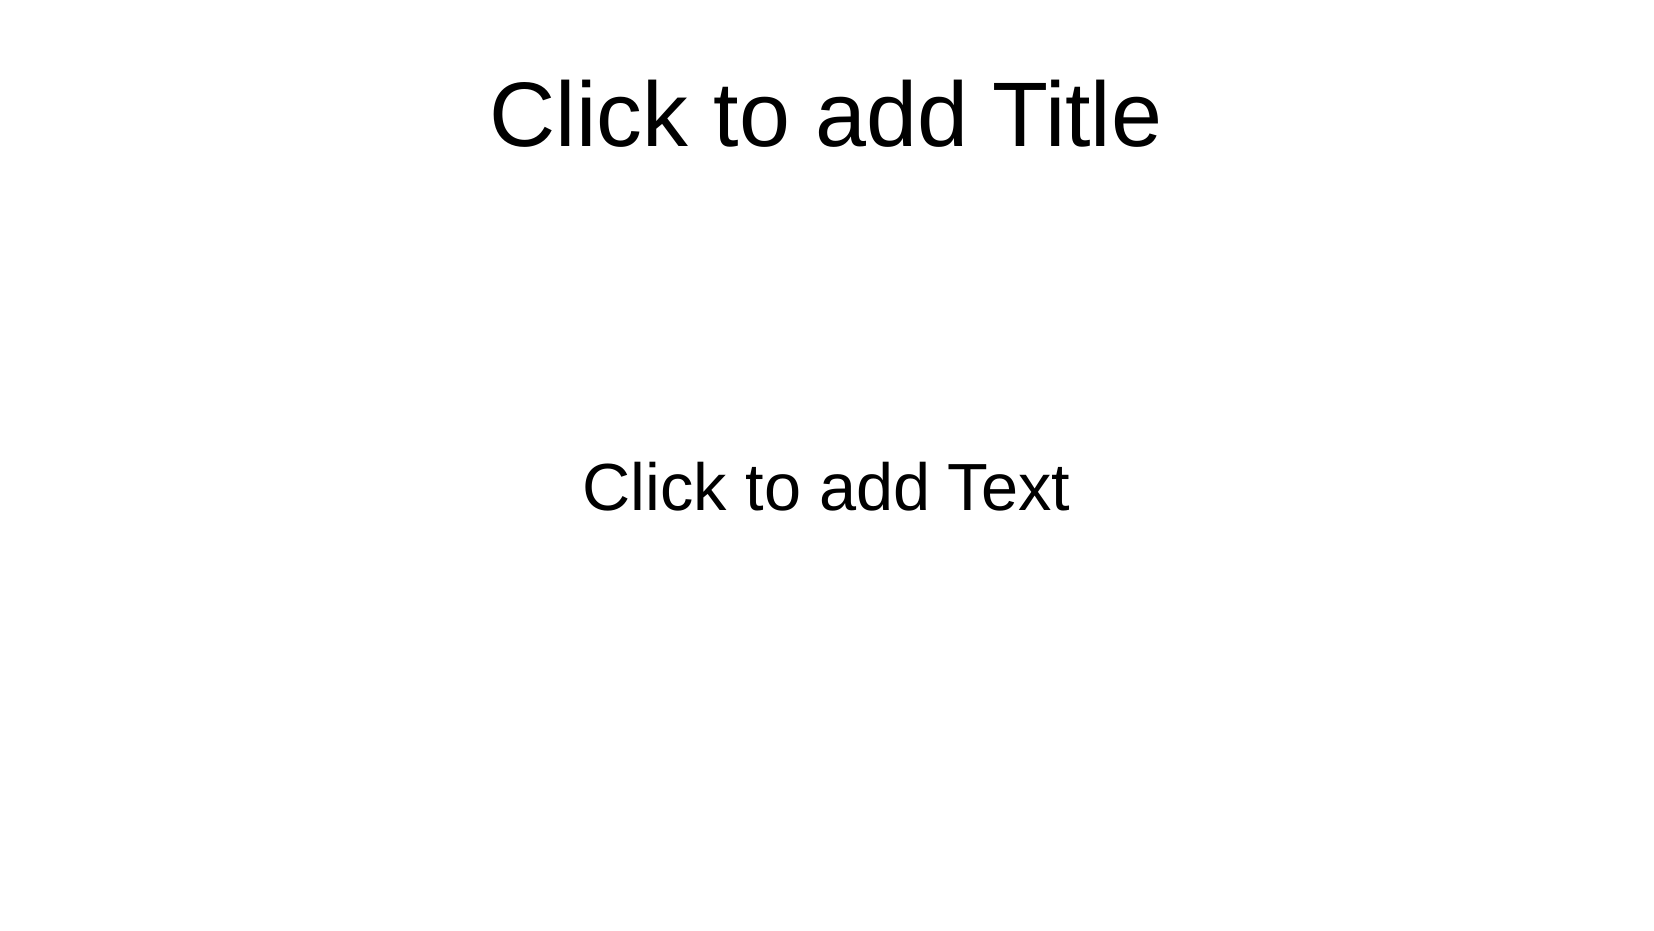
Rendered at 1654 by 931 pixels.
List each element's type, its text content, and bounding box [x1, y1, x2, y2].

title Click to add Title [82, 37, 1571, 193]
subtitle Click to add Text [82, 217, 1571, 758]
